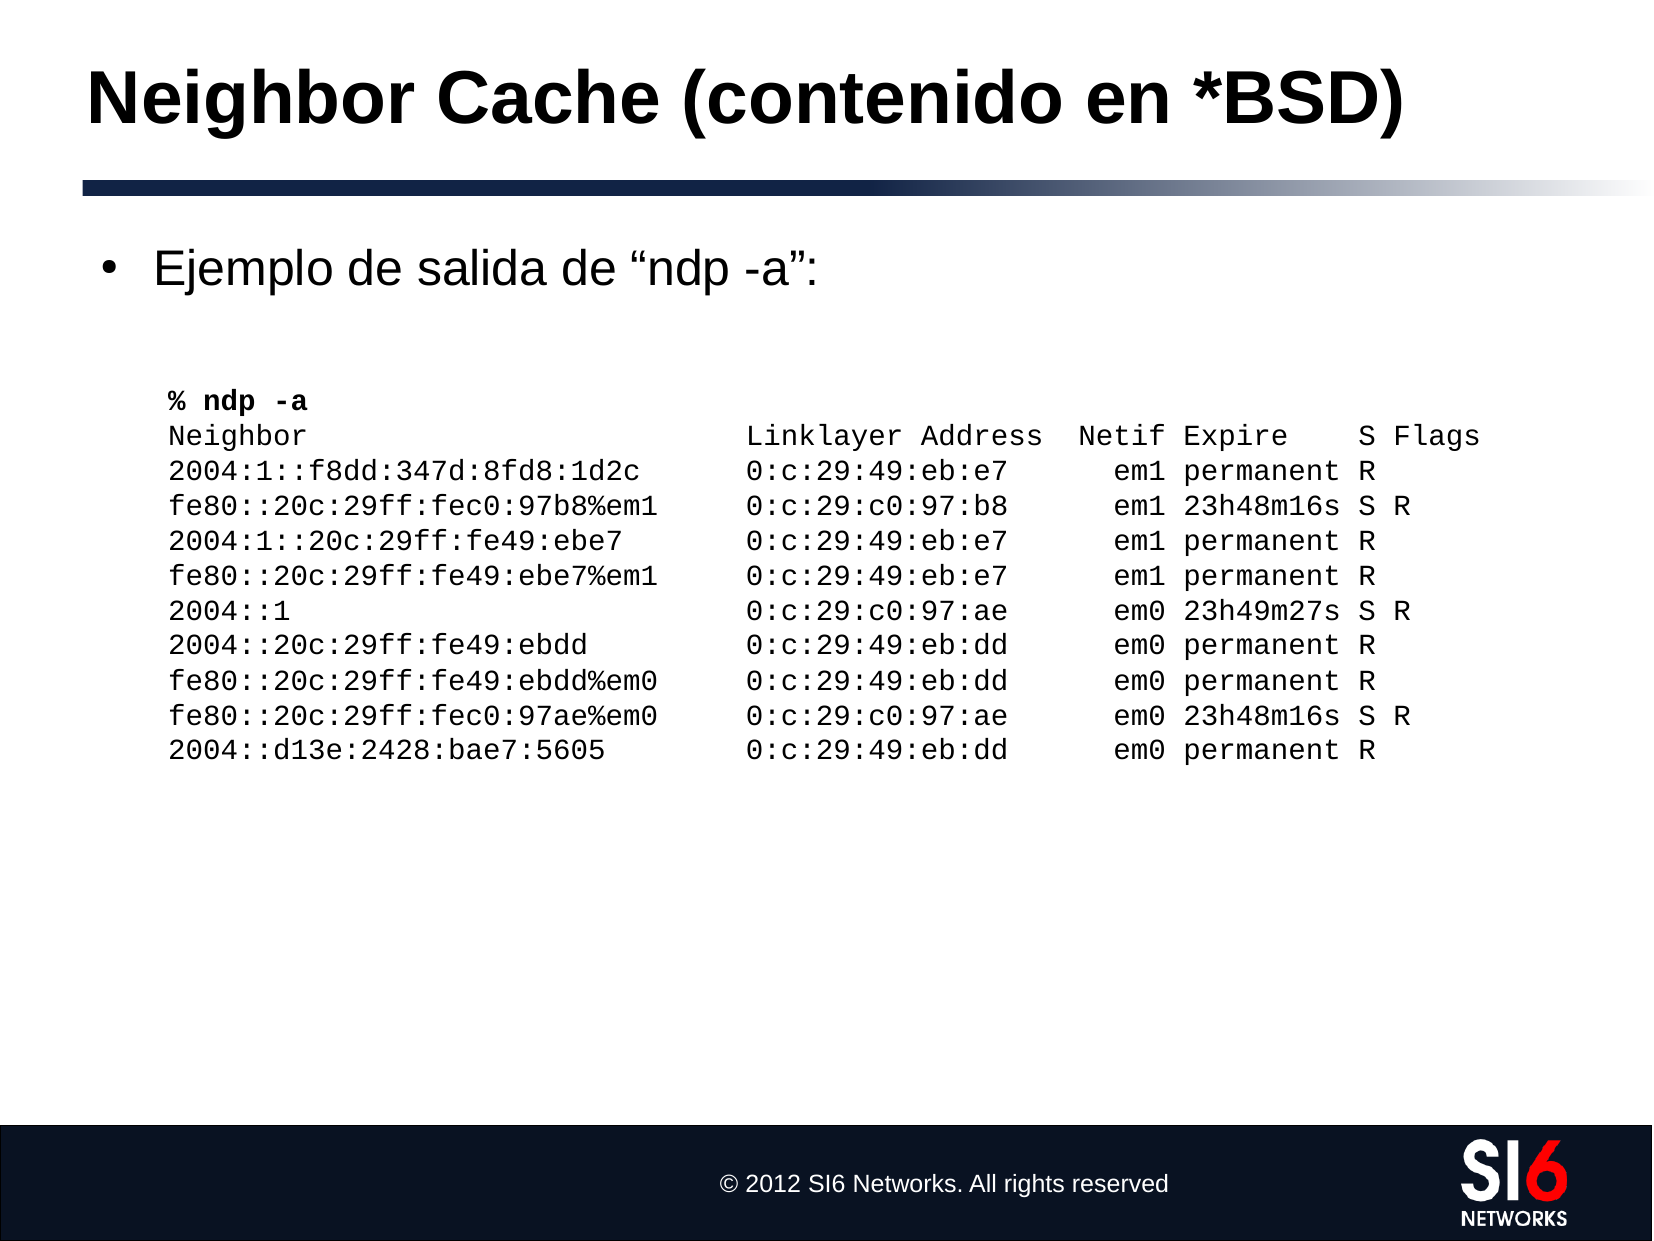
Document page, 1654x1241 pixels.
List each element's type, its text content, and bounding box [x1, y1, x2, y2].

list Ejemplo de salida de “ndp -a”: [82, 240, 1571, 1059]
text_box % ndp -a Neighbor Linklayer Address Netif Expire S Flags 2004:1::f8dd:347d:8fd8:1d2c 0:c:29:49:eb:e7 em1 permanent R fe80::20c:29ff:fec0:97b8%em1 0:c:29:c0:97:b8 em1 23h48m16s S R 2004:1::20c:29ff:fe49:ebe7 0:c:29:49:eb:e7 em1 permanent R fe80::20c:29ff:fe49:ebe7%em1 0:c:29:49:eb:e7 em1 permanent R 2004::1 0:c:29:c0:97:ae em0 23h49m27s S R 2004::20c:29ff:fe49:ebdd 0:c:29:49:eb:dd em0 permanent R fe80::20c:29ff:fe49:ebdd%em0 0:c:29:49:eb:dd em0 permanent R fe80::20c:29ff:fec0:97ae%em0 0:c:29:c0:97:ae em0 23h48m16s S R 2004::d13e:2428:bae7:5605 0:c:29:49:eb:dd em0 permanent R [153, 373, 1500, 774]
title Neighbor Cache (contenido en *BSD) [86, 30, 1576, 166]
picture [1461, 1139, 1567, 1226]
